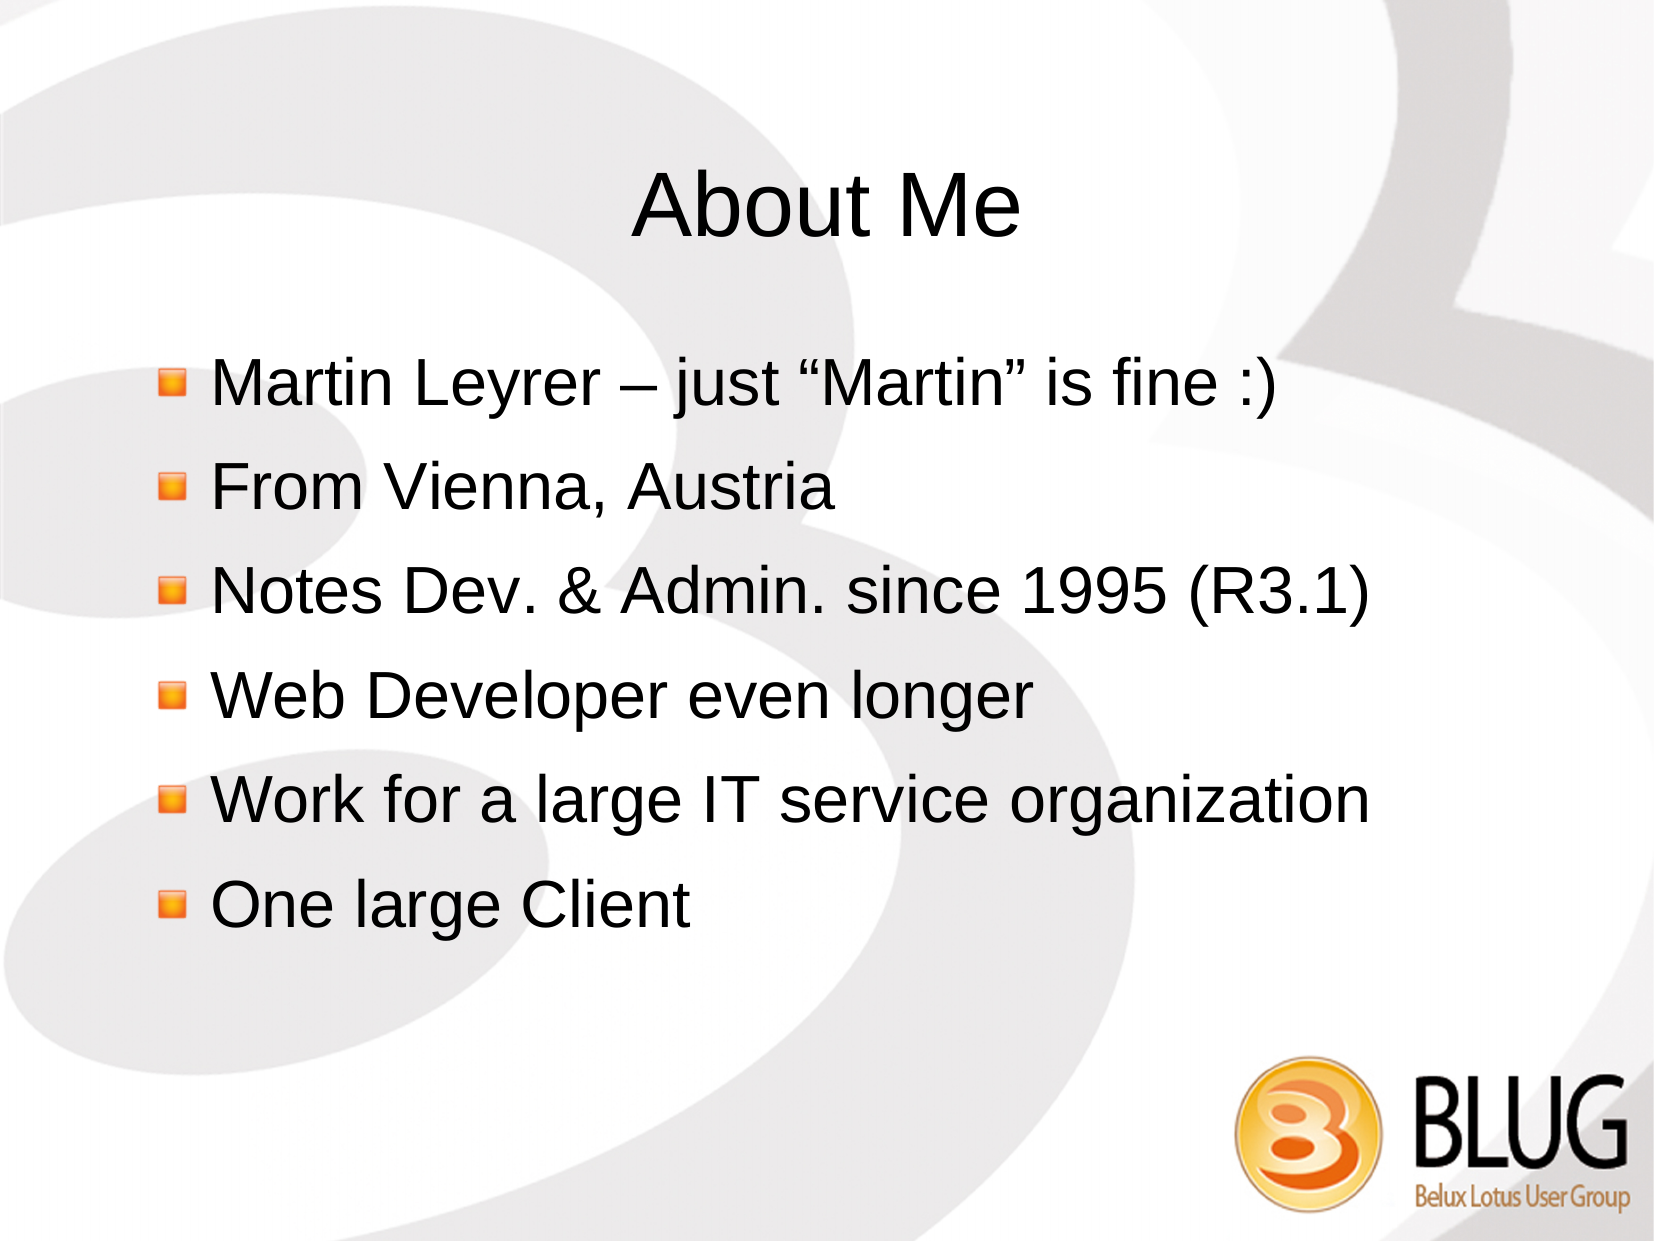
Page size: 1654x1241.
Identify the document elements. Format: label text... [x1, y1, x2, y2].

title About Me [121, 102, 1534, 310]
picture [0, 0, 1654, 1241]
list Martin Leyrer – just “Martin” is fine :) From Vienna, Austria Notes Dev. & Admin. since 1995 (R3.1) Web Developer even longer Work for a large IT service organization One large Client [121, 344, 1534, 1126]
